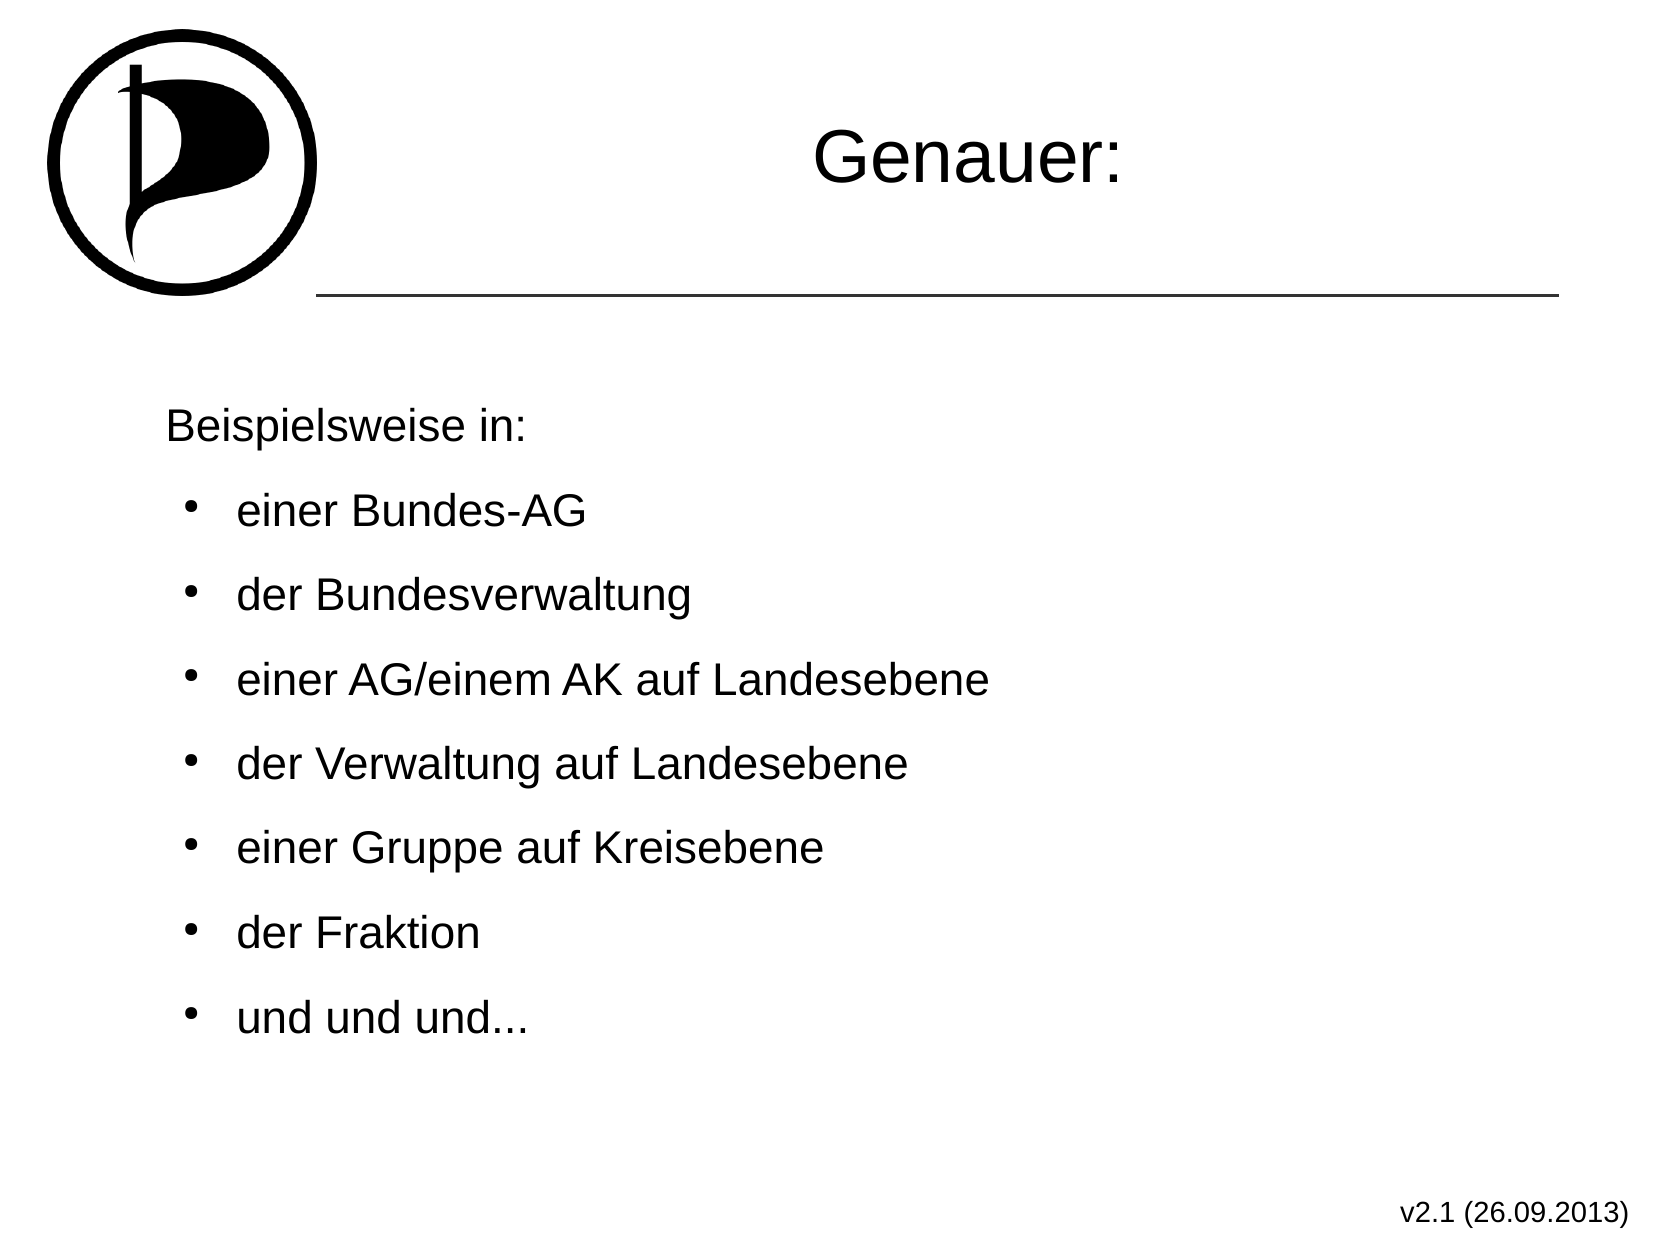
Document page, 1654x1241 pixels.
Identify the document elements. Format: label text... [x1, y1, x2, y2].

list Beispielsweise in: einer Bundes-AG der Bundesverwaltung einer AG/einem AK auf Landesebene der Verwaltung auf Landesebene einer Gruppe auf Kreisebene der Fraktion und und und... [165, 395, 1550, 1086]
picture [47, 29, 317, 296]
list v2.1 (26.09.2013) [1358, 1192, 1654, 1241]
title Genauer: [366, 49, 1571, 257]
